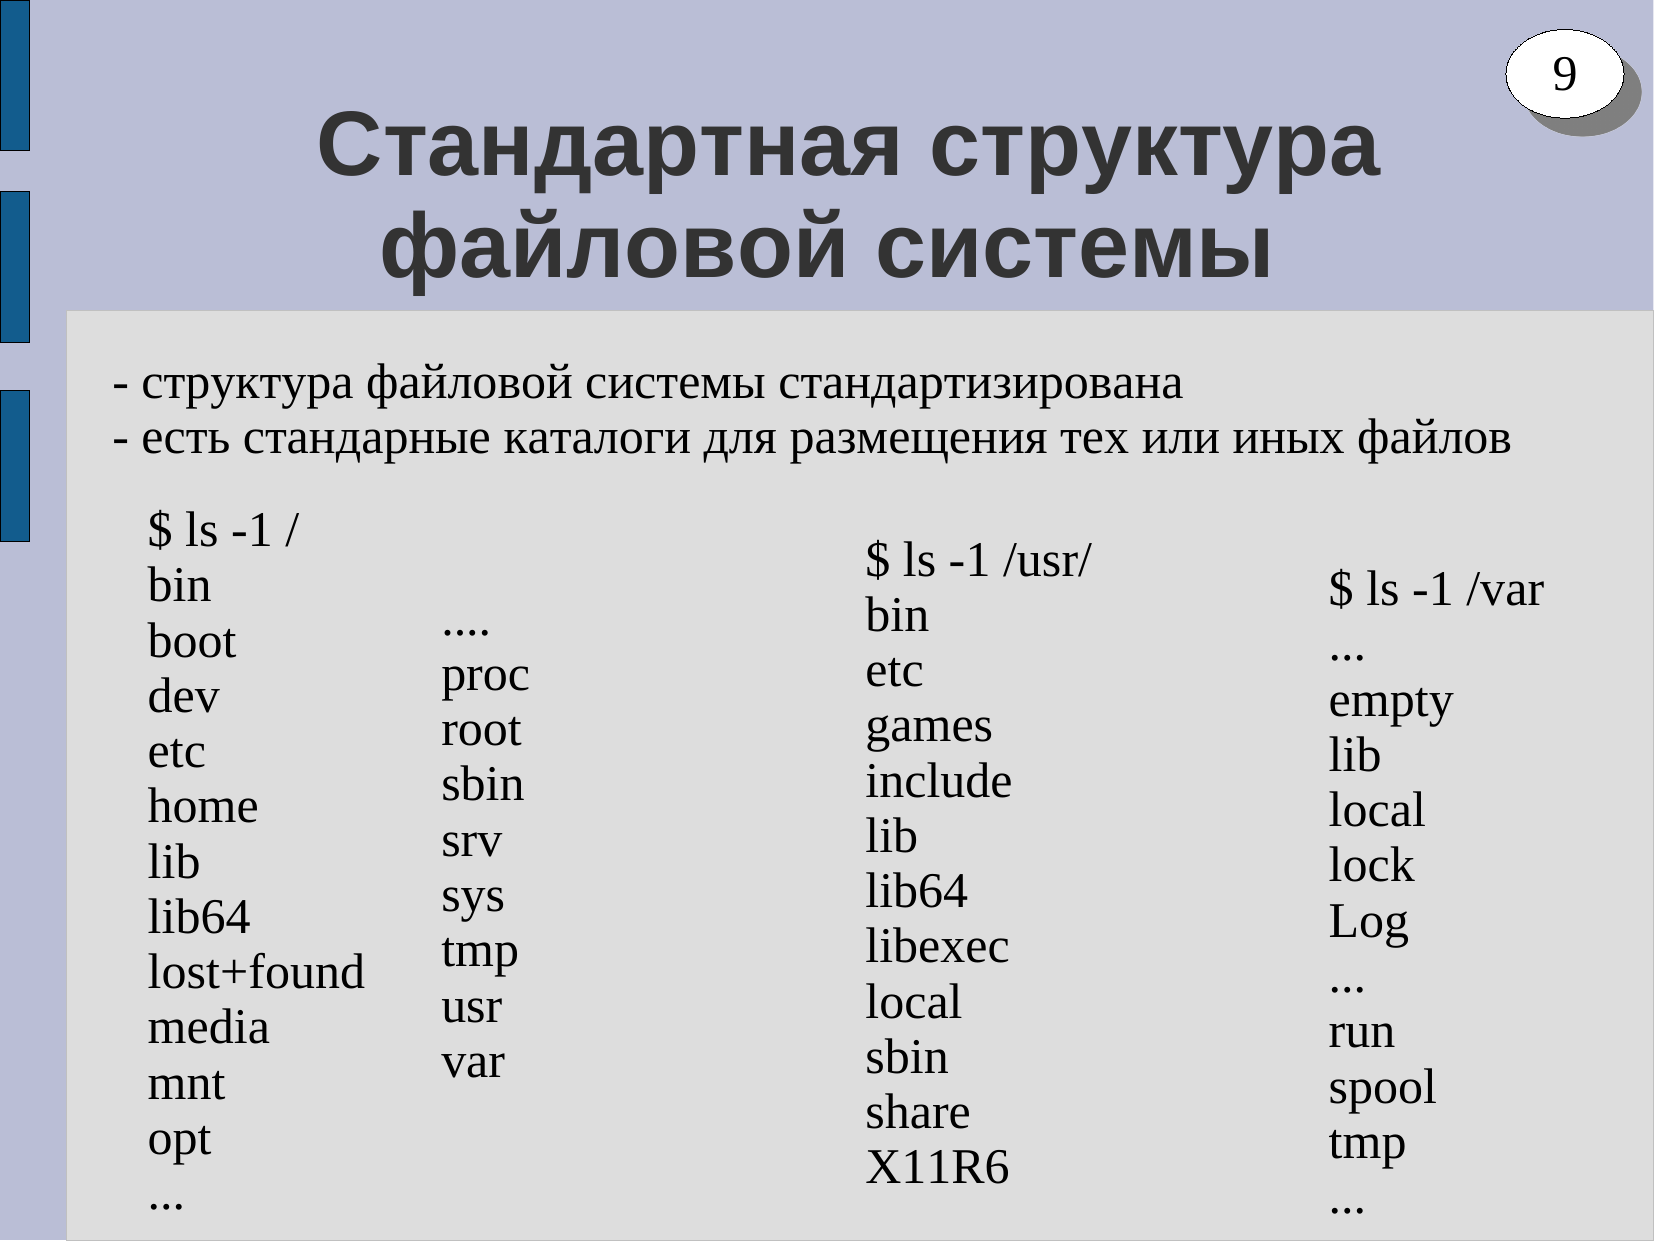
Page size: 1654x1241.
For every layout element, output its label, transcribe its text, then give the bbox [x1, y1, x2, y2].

text_box .... proc root sbin srv sys tmp usr var [441, 590, 650, 1241]
text_box $ ls -1 / bin boot dev etc home lib lib64 lost+found media mnt opt ... [147, 501, 384, 1241]
text_box $ ls -1 /usr/ bin etc games include lib lib64 libexec local sbin share X11R6 [865, 531, 1093, 1195]
text_box - структура файловой системы стандартизирована - есть стандарные каталоги для размещения тех или иных файлов [112, 353, 1513, 465]
text_box 9 [1505, 29, 1625, 119]
title Cтандартная структура файловой системы [121, 91, 1534, 299]
text_box $ ls -1 /var ... empty lib local lock Log ... run spool tmp ... [1328, 561, 1545, 1225]
